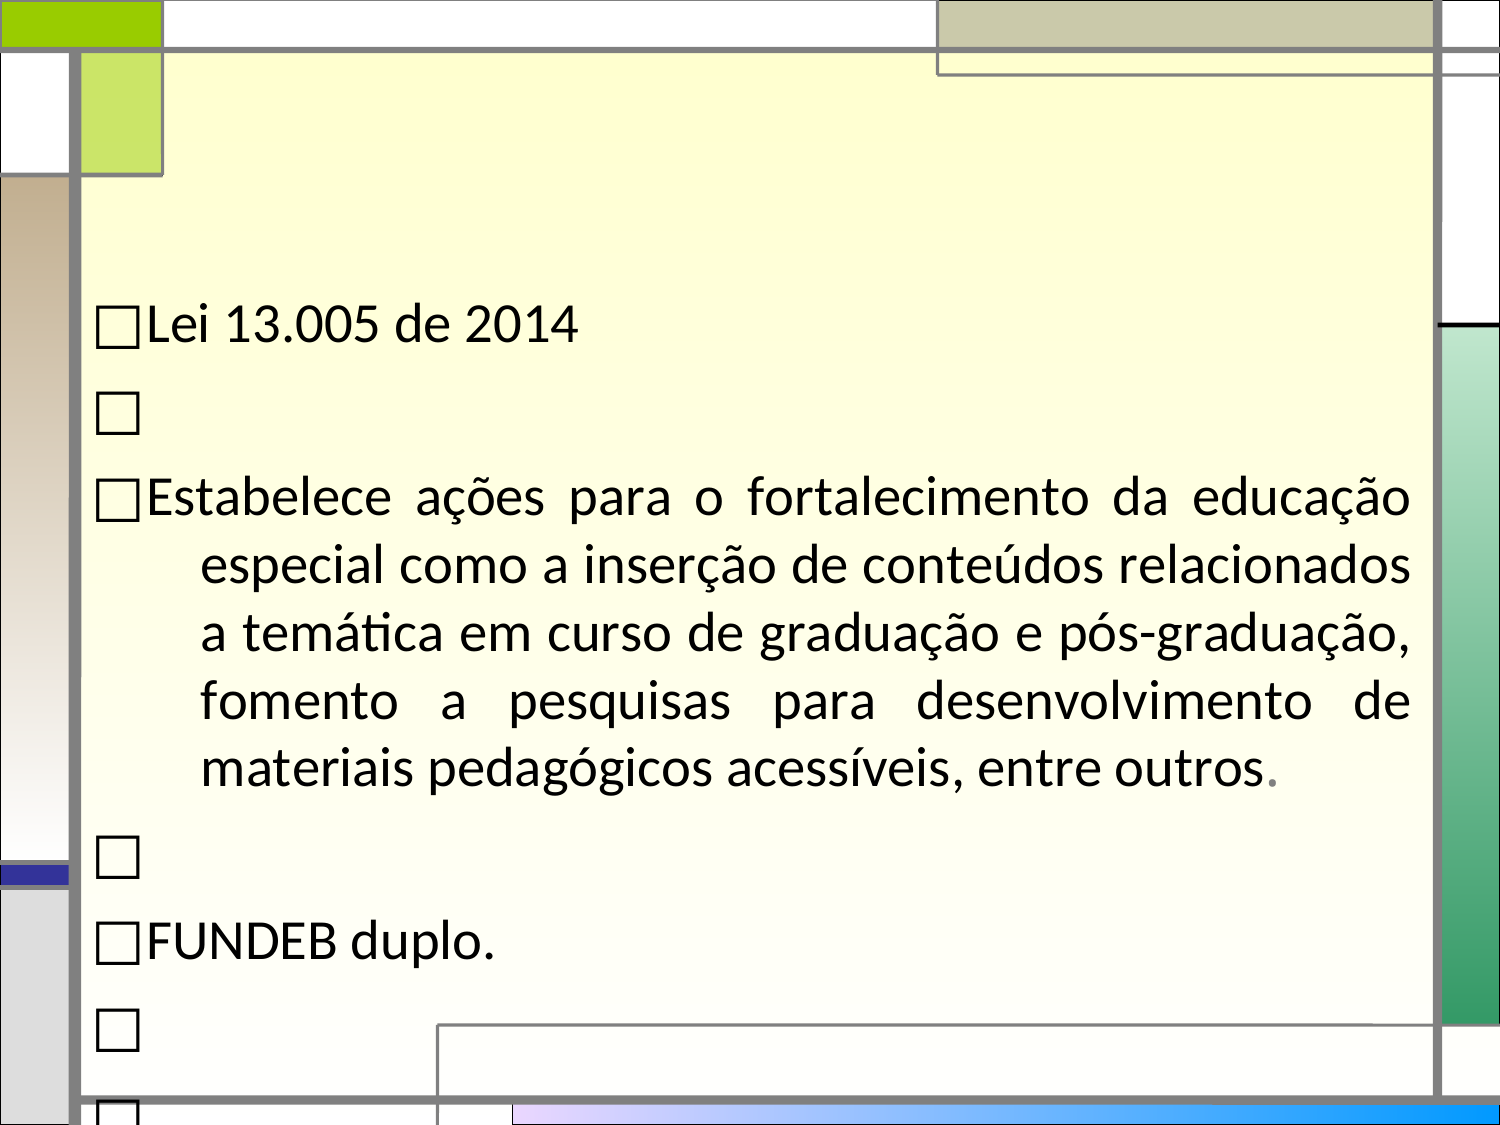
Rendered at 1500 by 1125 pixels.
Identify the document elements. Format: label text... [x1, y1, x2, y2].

list Lei 13.005 de 2014 Estabelece ações para o fortalecimento da educação especial como a inserção de conteúdos relacionados a temática em curso de graduação e pós-graduação, fomento a pesquisas para desenvolvimento de materiais pedagógicos acessíveis, entre outros. FUNDEB duplo. [76, 278, 1427, 988]
title Plano Nacional da Educação, 2014 [64, 66, 1500, 220]
